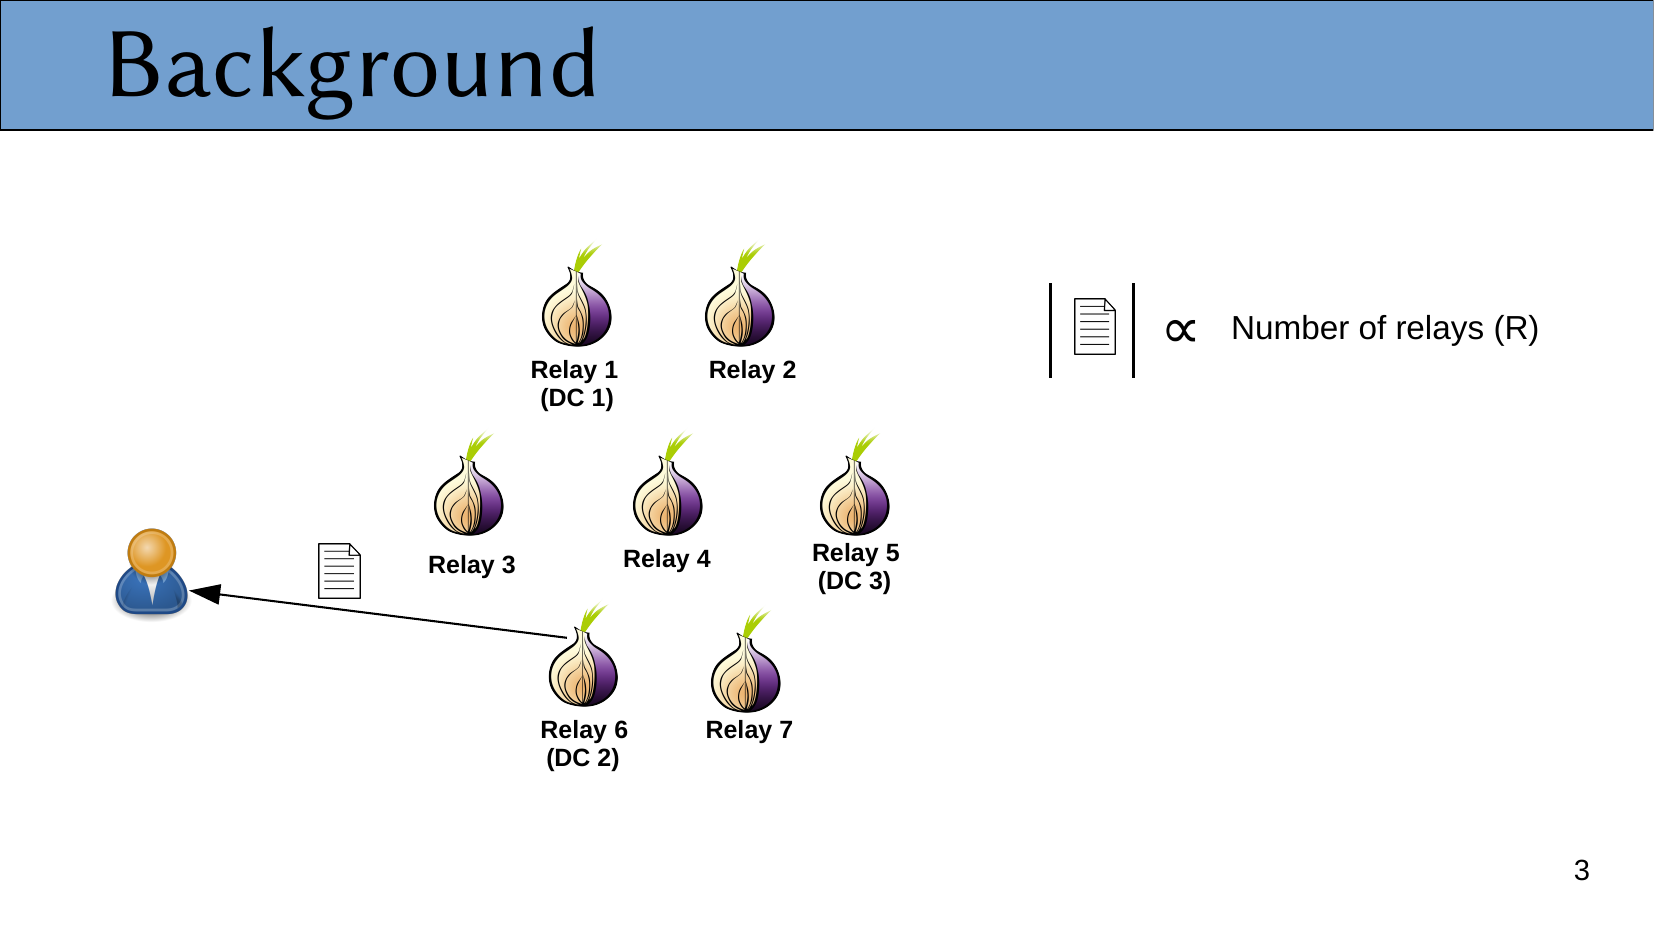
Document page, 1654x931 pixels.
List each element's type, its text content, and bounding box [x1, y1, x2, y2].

text_box Relay 4 [608, 537, 748, 602]
text_box Background [88, 0, 1317, 131]
picture [413, 424, 526, 538]
picture [690, 601, 803, 708]
picture [684, 235, 797, 349]
text_box (DC 2) [531, 736, 638, 807]
text_box Relay 1 [515, 348, 655, 413]
text_box Relay 7 [690, 708, 830, 773]
picture [100, 524, 203, 627]
text_box 3 [1559, 846, 1607, 895]
text_box (DC 1) [525, 375, 632, 447]
text_box Relay 2 [693, 348, 833, 413]
text_box Relay 5 [797, 531, 937, 596]
text_box [0, 0, 88, 130]
picture [799, 424, 912, 531]
text_box Number of relays (R) [1216, 302, 1582, 355]
text_box Relay 3 [413, 543, 553, 608]
text_box Relay 6 [525, 708, 665, 773]
text_box [1317, 0, 1654, 130]
picture [318, 543, 361, 599]
picture [528, 595, 640, 708]
picture [521, 235, 634, 348]
text_box (DC 3) [803, 559, 910, 630]
picture [1074, 298, 1116, 355]
picture [1144, 294, 1217, 367]
picture [612, 424, 725, 537]
